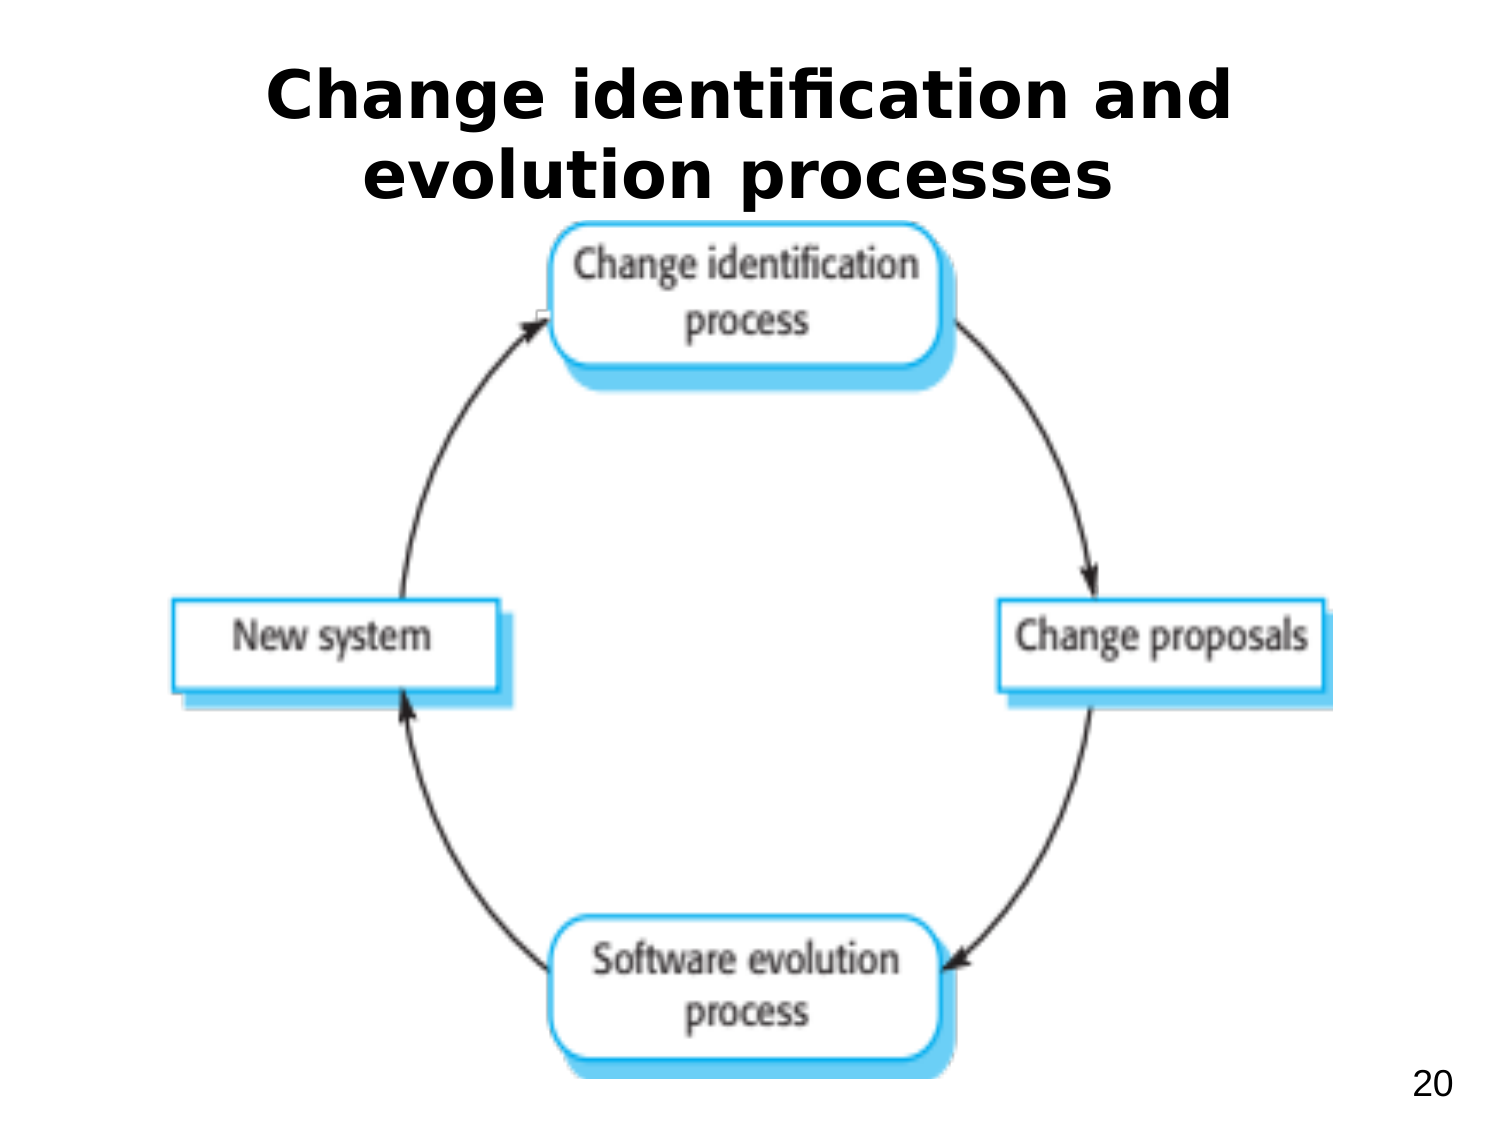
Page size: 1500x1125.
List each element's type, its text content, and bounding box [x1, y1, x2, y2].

picture [74, 220, 1425, 1079]
title Change identification and evolution processes [75, 44, 1425, 177]
